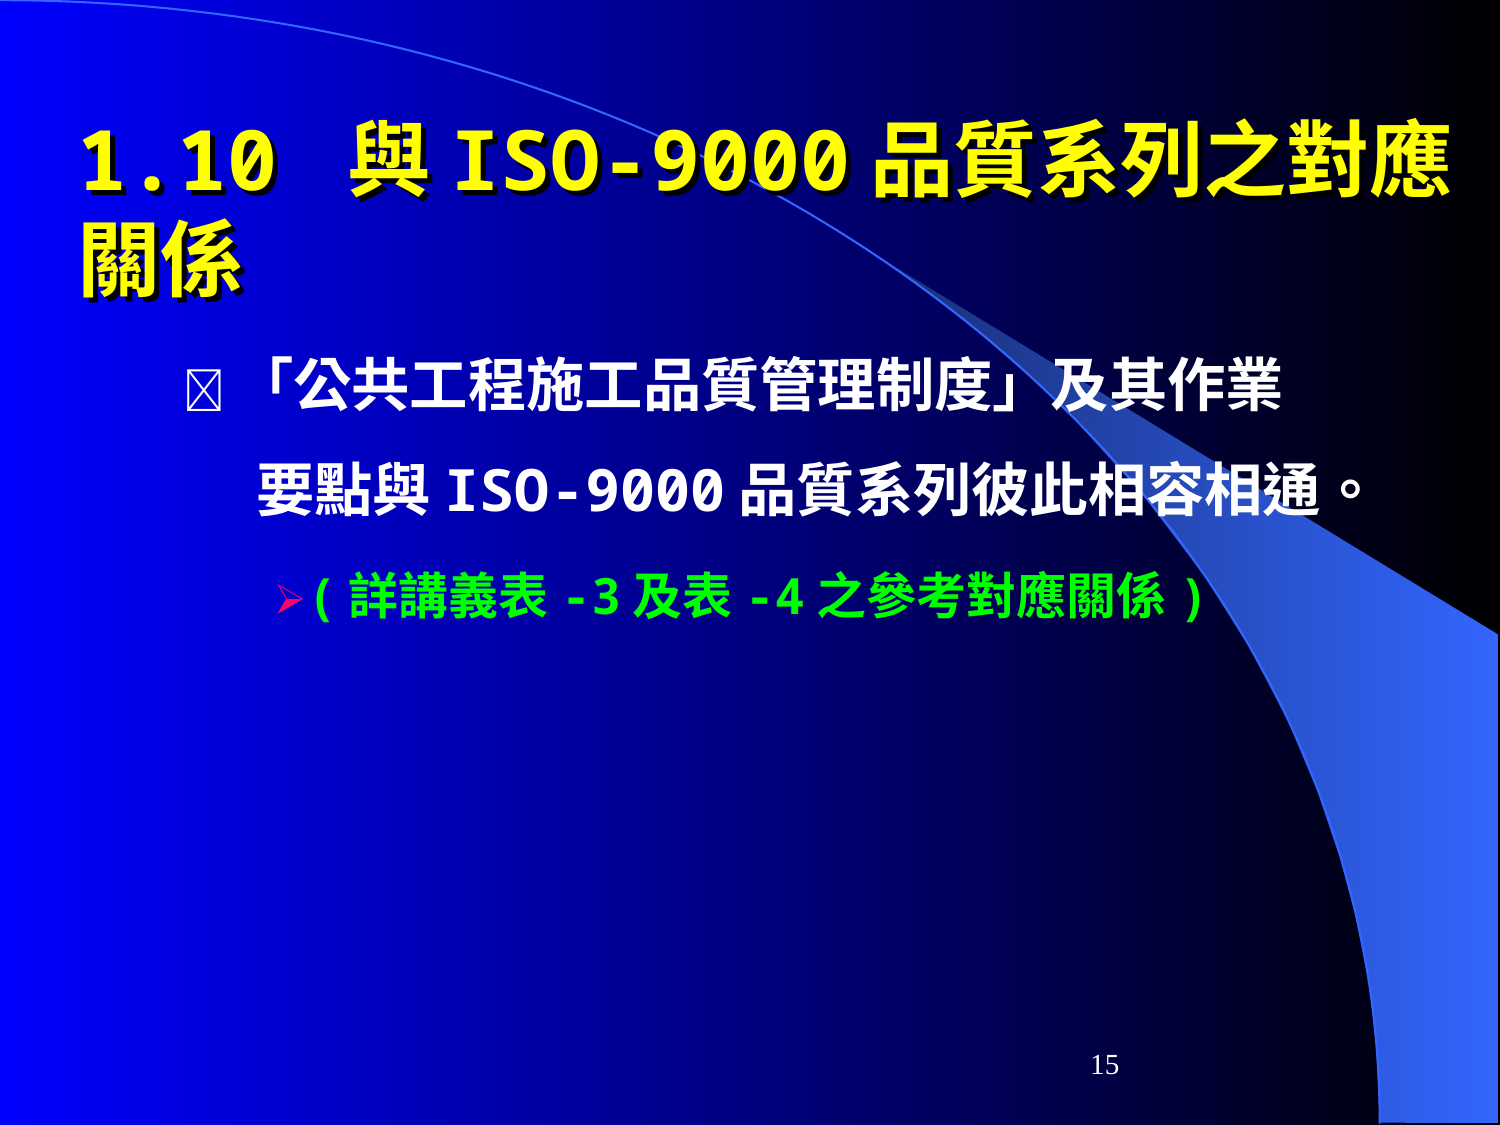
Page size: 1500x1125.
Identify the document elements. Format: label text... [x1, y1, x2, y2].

text_box [1074, 1025, 1388, 1101]
list 「公共工程施工品質管理制度」及其作業 要點與ISO-9000品質系列彼此相容相通。 (詳講義表-3及表-4之參考對應關係) [112, 312, 1388, 988]
title 1.10 與ISO-9000品質系列之對應關係 [62, 99, 1500, 288]
